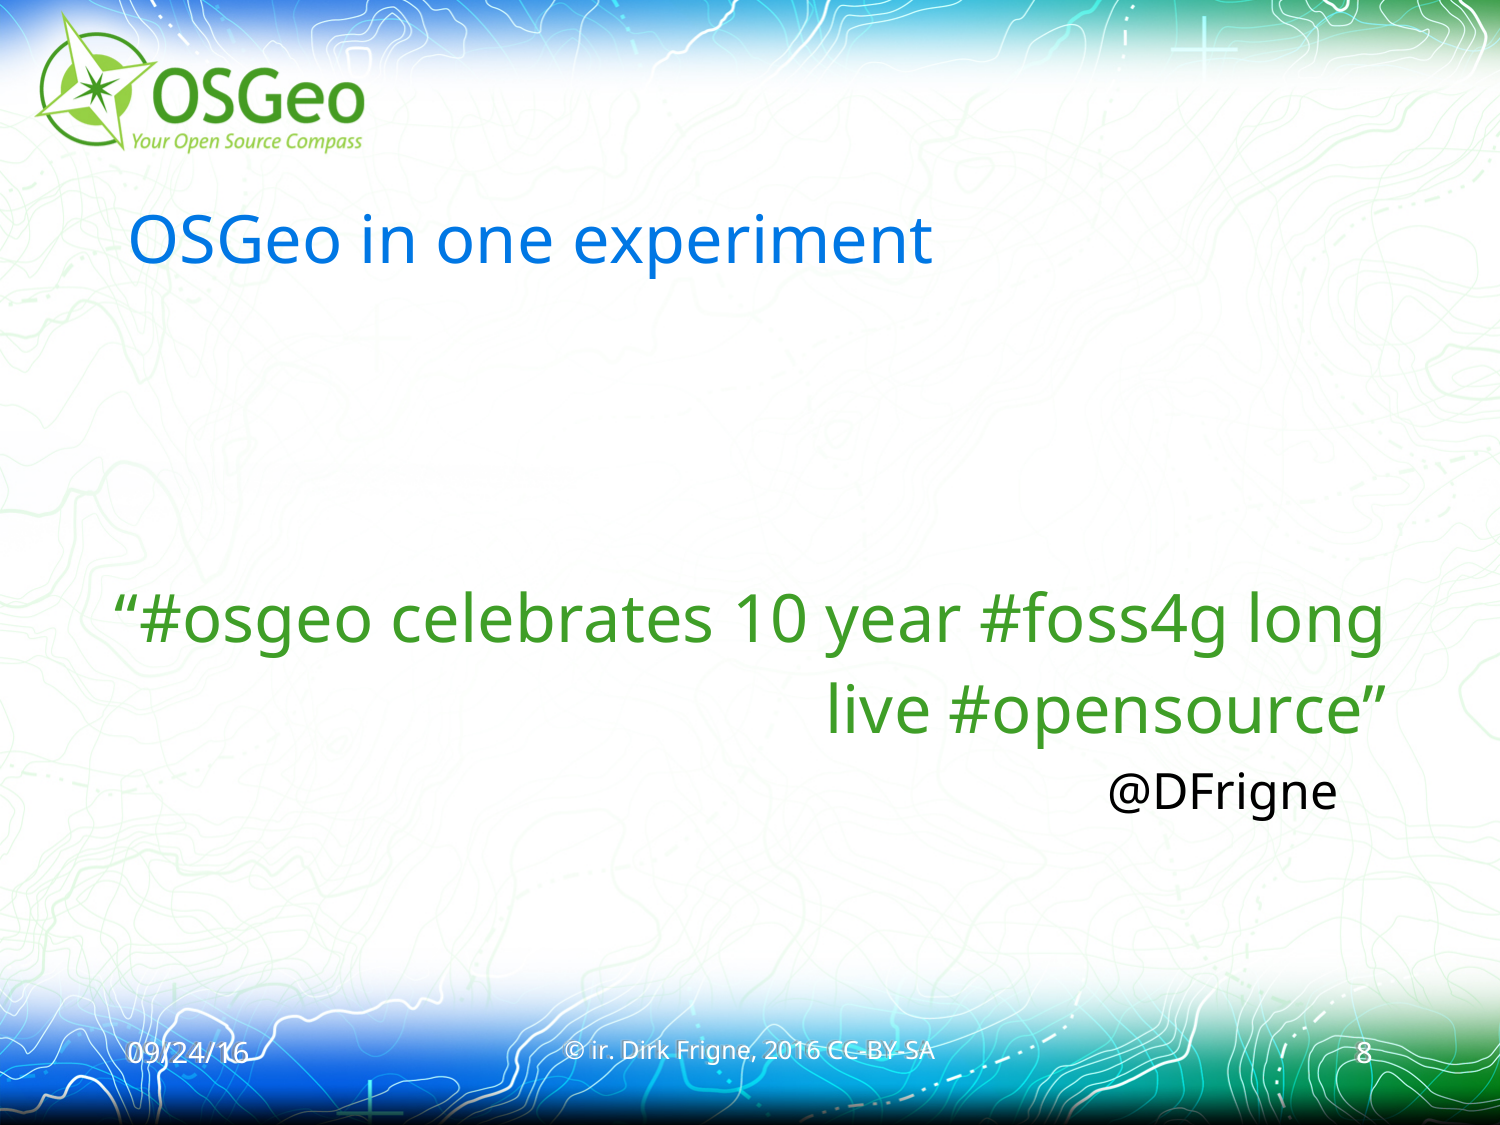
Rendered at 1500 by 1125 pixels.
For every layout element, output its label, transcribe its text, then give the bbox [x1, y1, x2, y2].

subtitle “#osgeo celebrates 10 year #foss4g long live #opensource” [112, 324, 1388, 1000]
picture [0, 0, 1500, 1125]
title OSGeo in one experiment [112, 187, 1388, 288]
text_box @DFrigne [1092, 751, 1368, 827]
